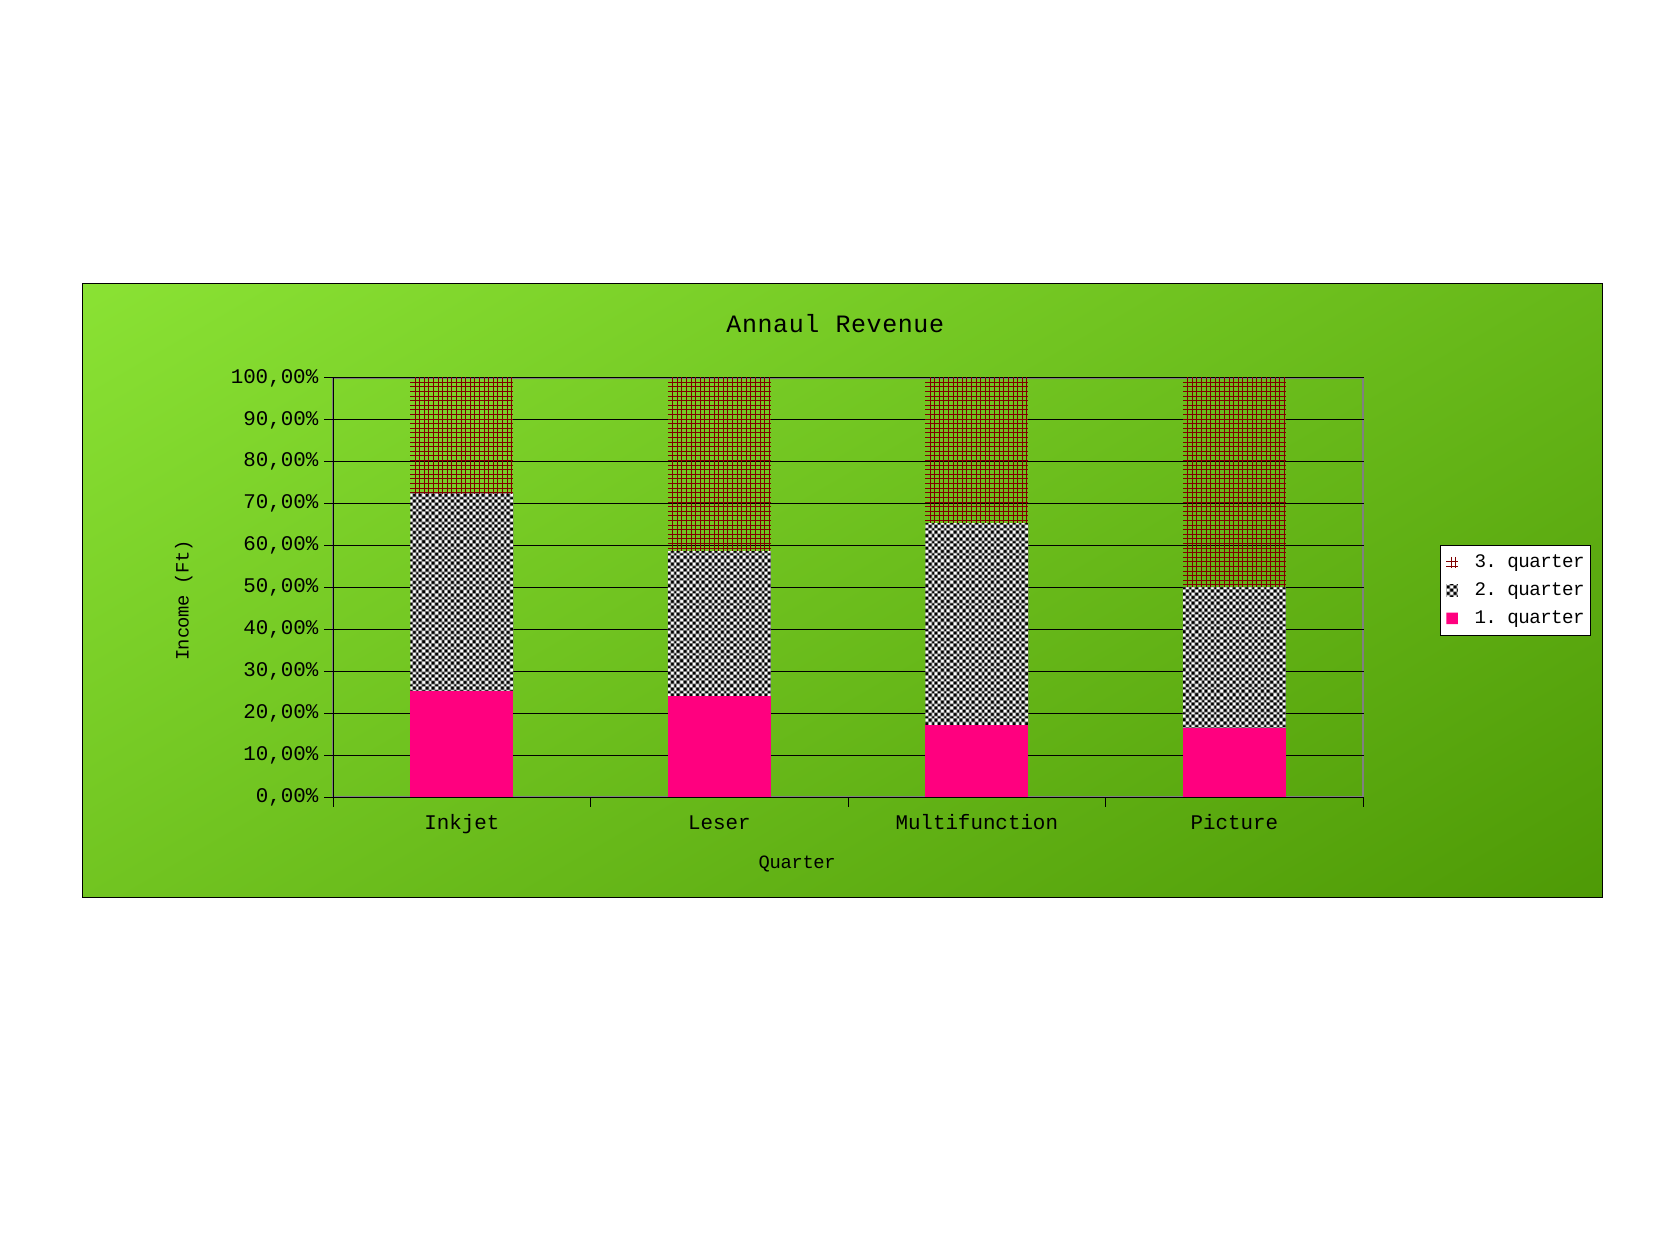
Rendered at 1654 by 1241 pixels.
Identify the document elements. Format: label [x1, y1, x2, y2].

chart [82, 283, 1603, 898]
